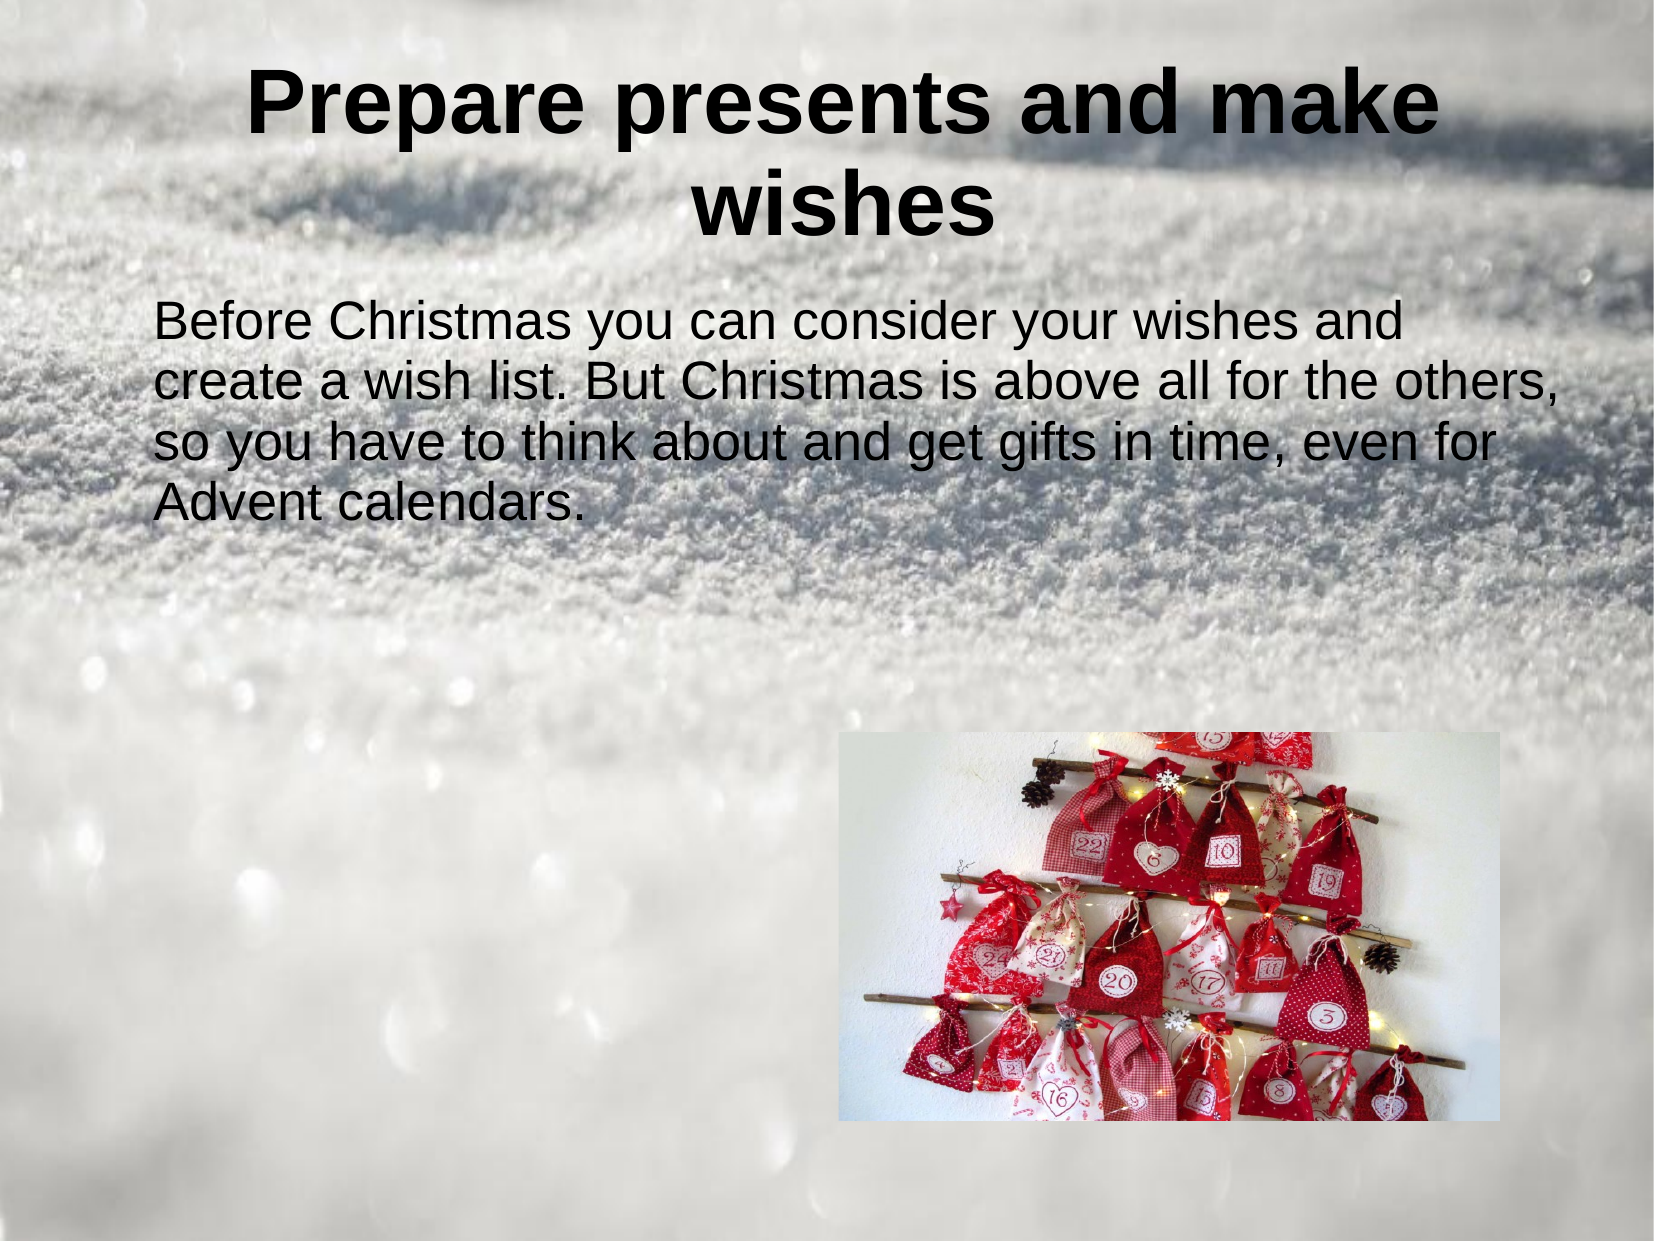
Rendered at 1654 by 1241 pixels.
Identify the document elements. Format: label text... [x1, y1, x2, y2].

picture [0, 0, 1654, 1241]
title Prepare presents and make wishes [82, 49, 1571, 257]
list Before Christmas you can consider your wishes and create a wish list. But Christmas is above all for the others, so you have to think about and get gifts in time, even for Advent calendars. [82, 290, 1571, 1109]
